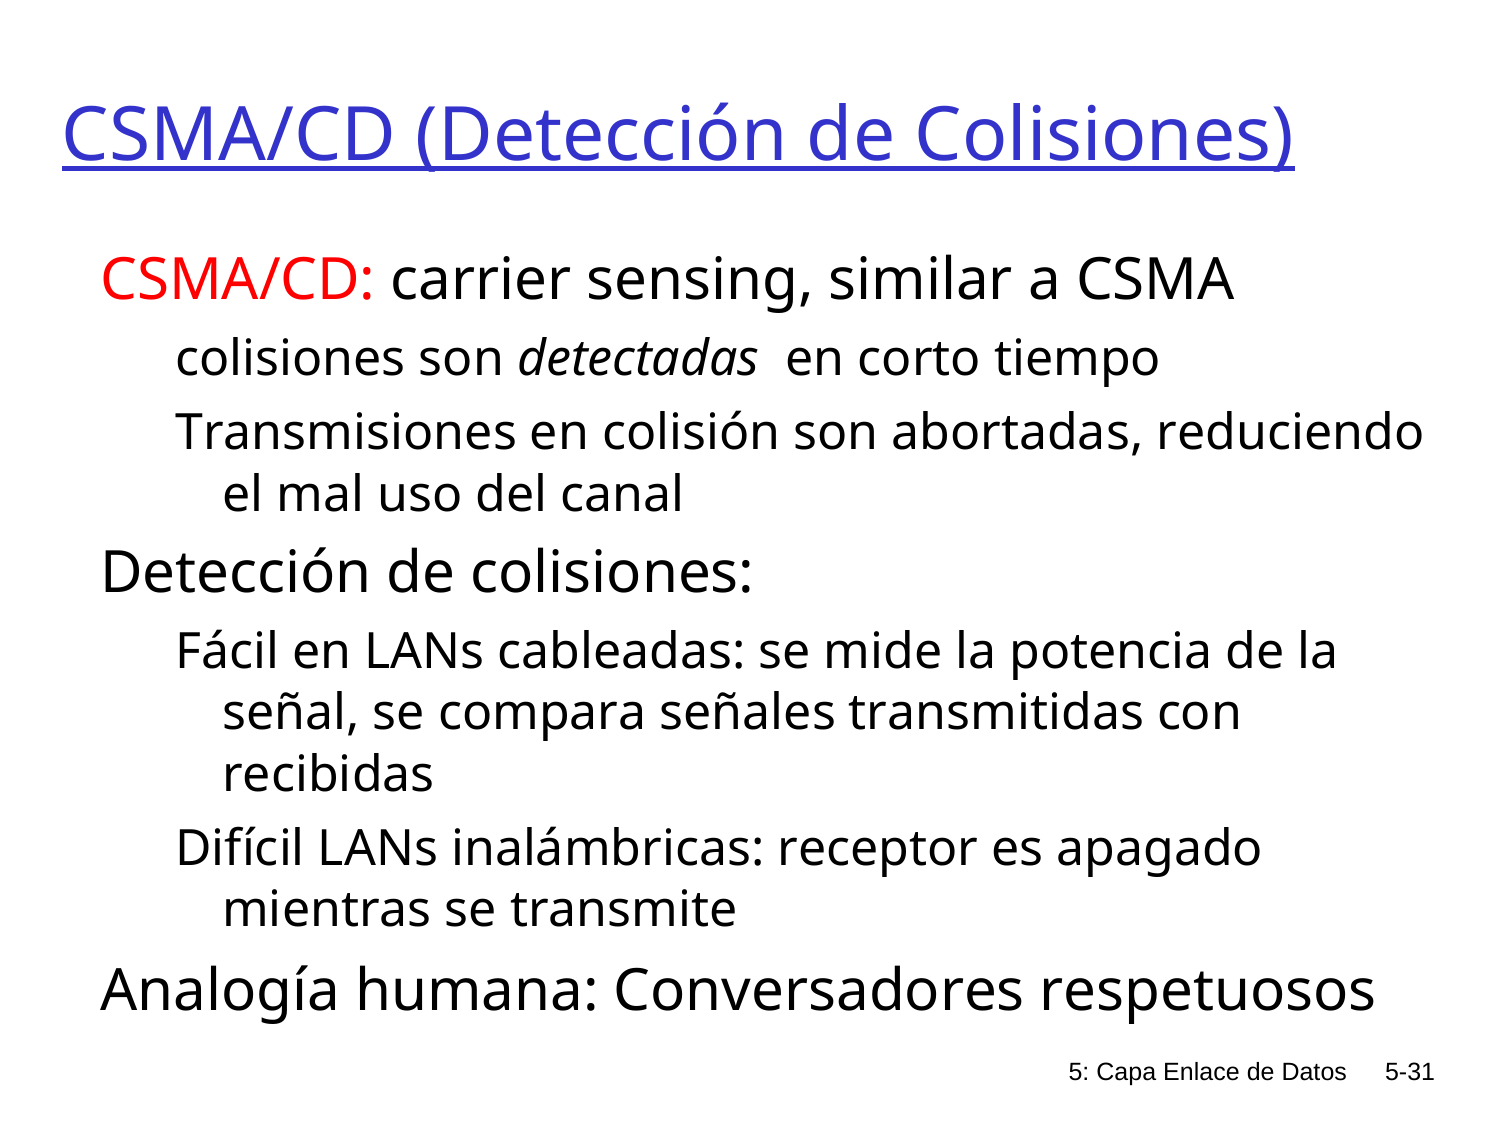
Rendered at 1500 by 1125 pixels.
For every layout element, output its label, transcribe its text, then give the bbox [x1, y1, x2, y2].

title CSMA/CD (Detección de Colisiones) [47, 37, 1363, 225]
list CSMA/CD: carrier sensing, similar a CSMA colisiones son detectadas en corto tiempo Transmisiones en colisión son abortadas, reduciendo el mal uso del canal Detección de colisiones: Fácil en LANs cableadas: se mide la potencia de la señal, se compara señales transmitidas con recibidas Difícil LANs inalámbricas: receptor es apagado mientras se transmite Analogía humana: Conversadores respetuosos [85, 235, 1442, 1056]
